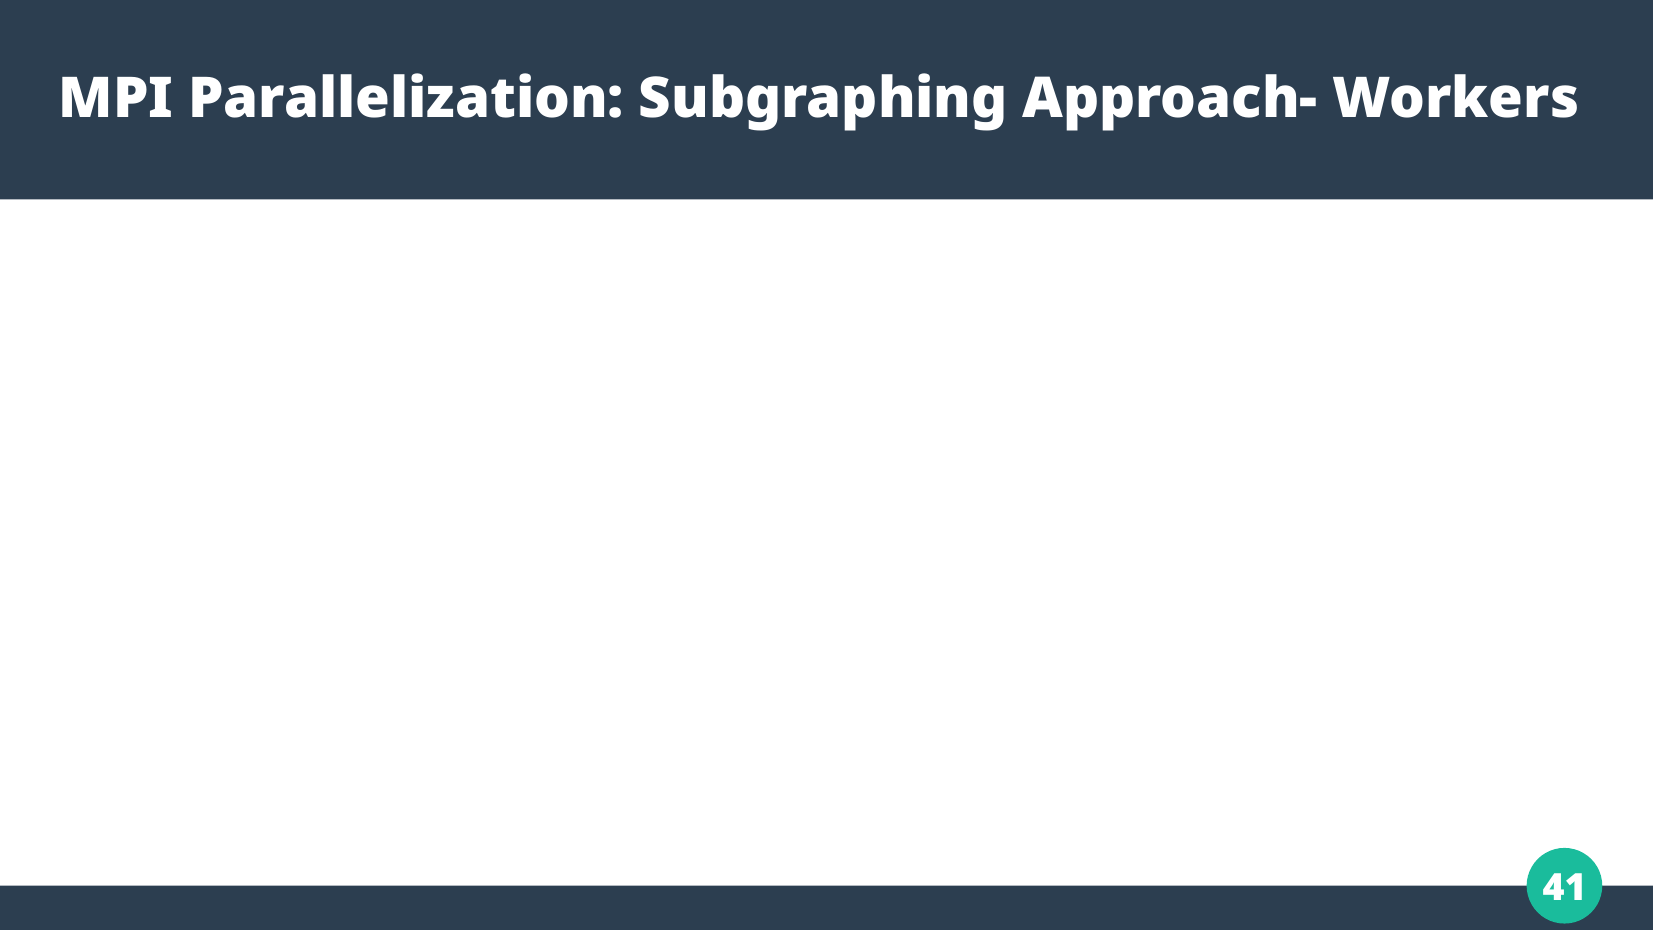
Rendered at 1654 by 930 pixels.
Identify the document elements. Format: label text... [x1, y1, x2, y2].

title MPI Parallelization: Subgraphing Approach- Workers [58, 36, 1594, 155]
